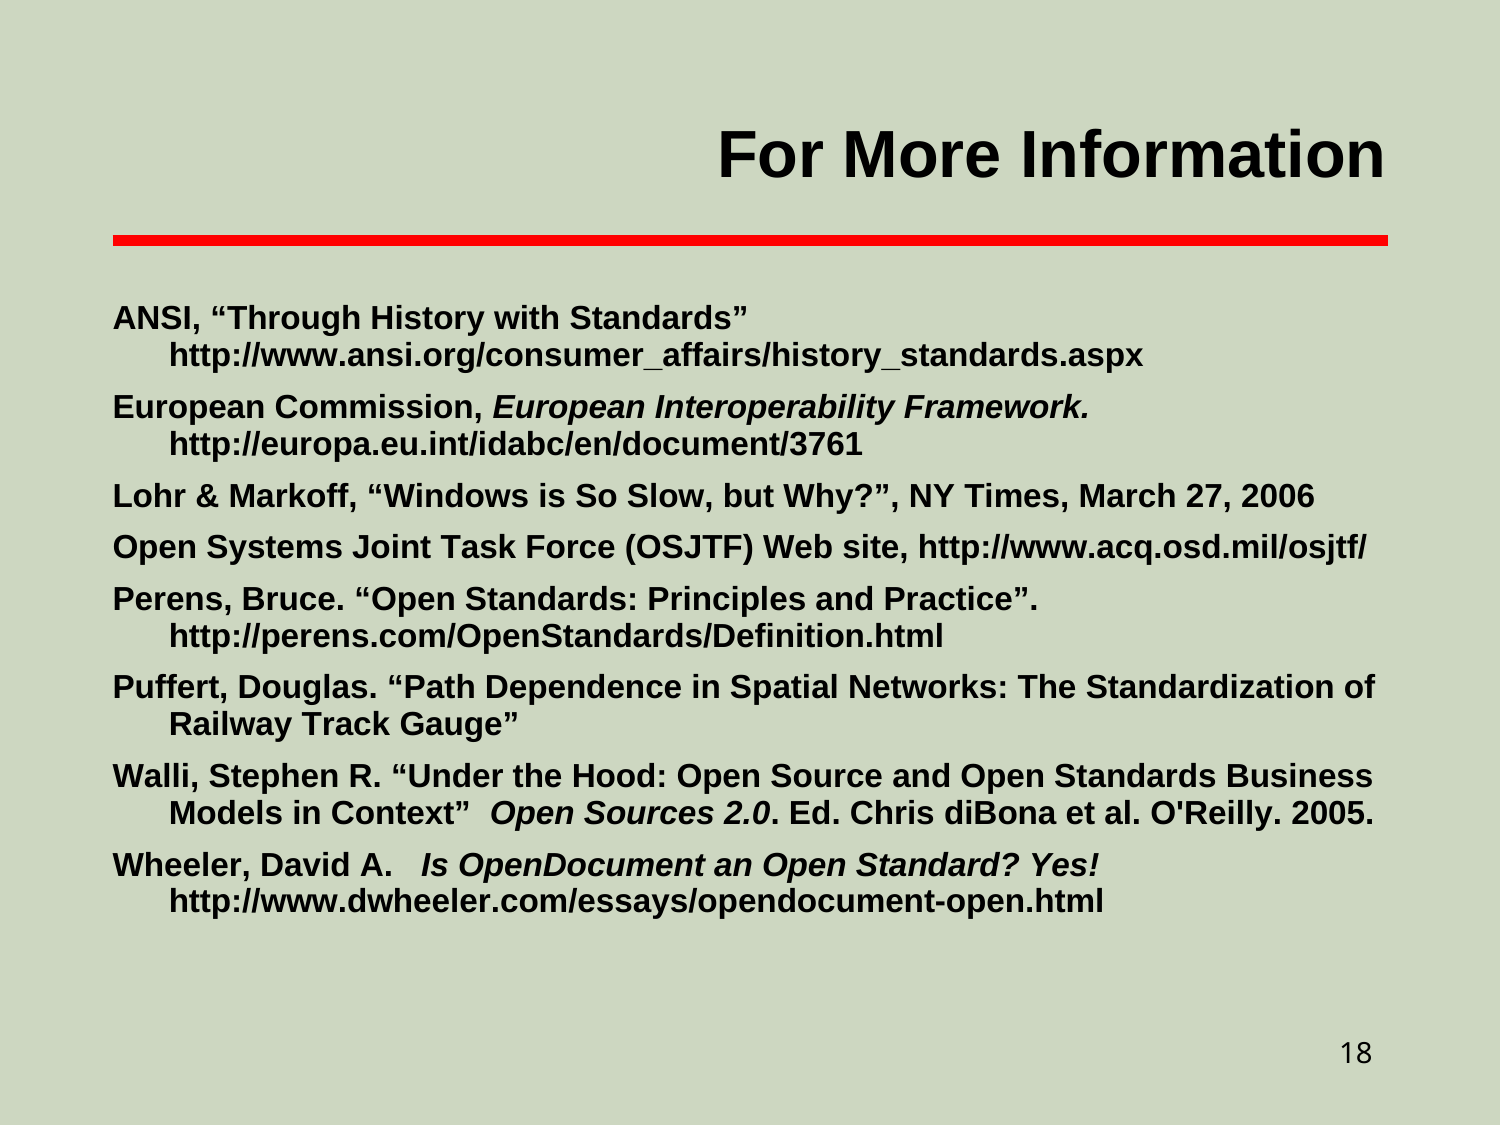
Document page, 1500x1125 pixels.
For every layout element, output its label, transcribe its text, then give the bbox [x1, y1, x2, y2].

list ANSI, “Through History with Standards” http://www.ansi.org/consumer_affairs/history_standards.aspx European Commission, European Interoperability Framework. http://europa.eu.int/idabc/en/document/3761 Lohr & Markoff, “Windows is So Slow, but Why?”, NY Times, March 27, 2006 Open Systems Joint Task Force (OSJTF) Web site, http://www.acq.osd.mil/osjtf/ Perens, Bruce. “Open Standards: Principles and Practice”. http://perens.com/OpenStandards/Definition.html Puffert, Douglas. “Path Dependence in Spatial Networks: The Standardization of Railway Track Gauge” Walli, Stephen R. “Under the Hood: Open Source and Open Standards Business Models in Context” Open Sources 2.0. Ed. Chris diBona et al. O'Reilly. 2005. Wheeler, David A. Is OpenDocument an Open Standard? Yes! http://www.dwheeler.com/essays/opendocument-open.html [112, 299, 1388, 1111]
title For More Information [337, 85, 1388, 224]
